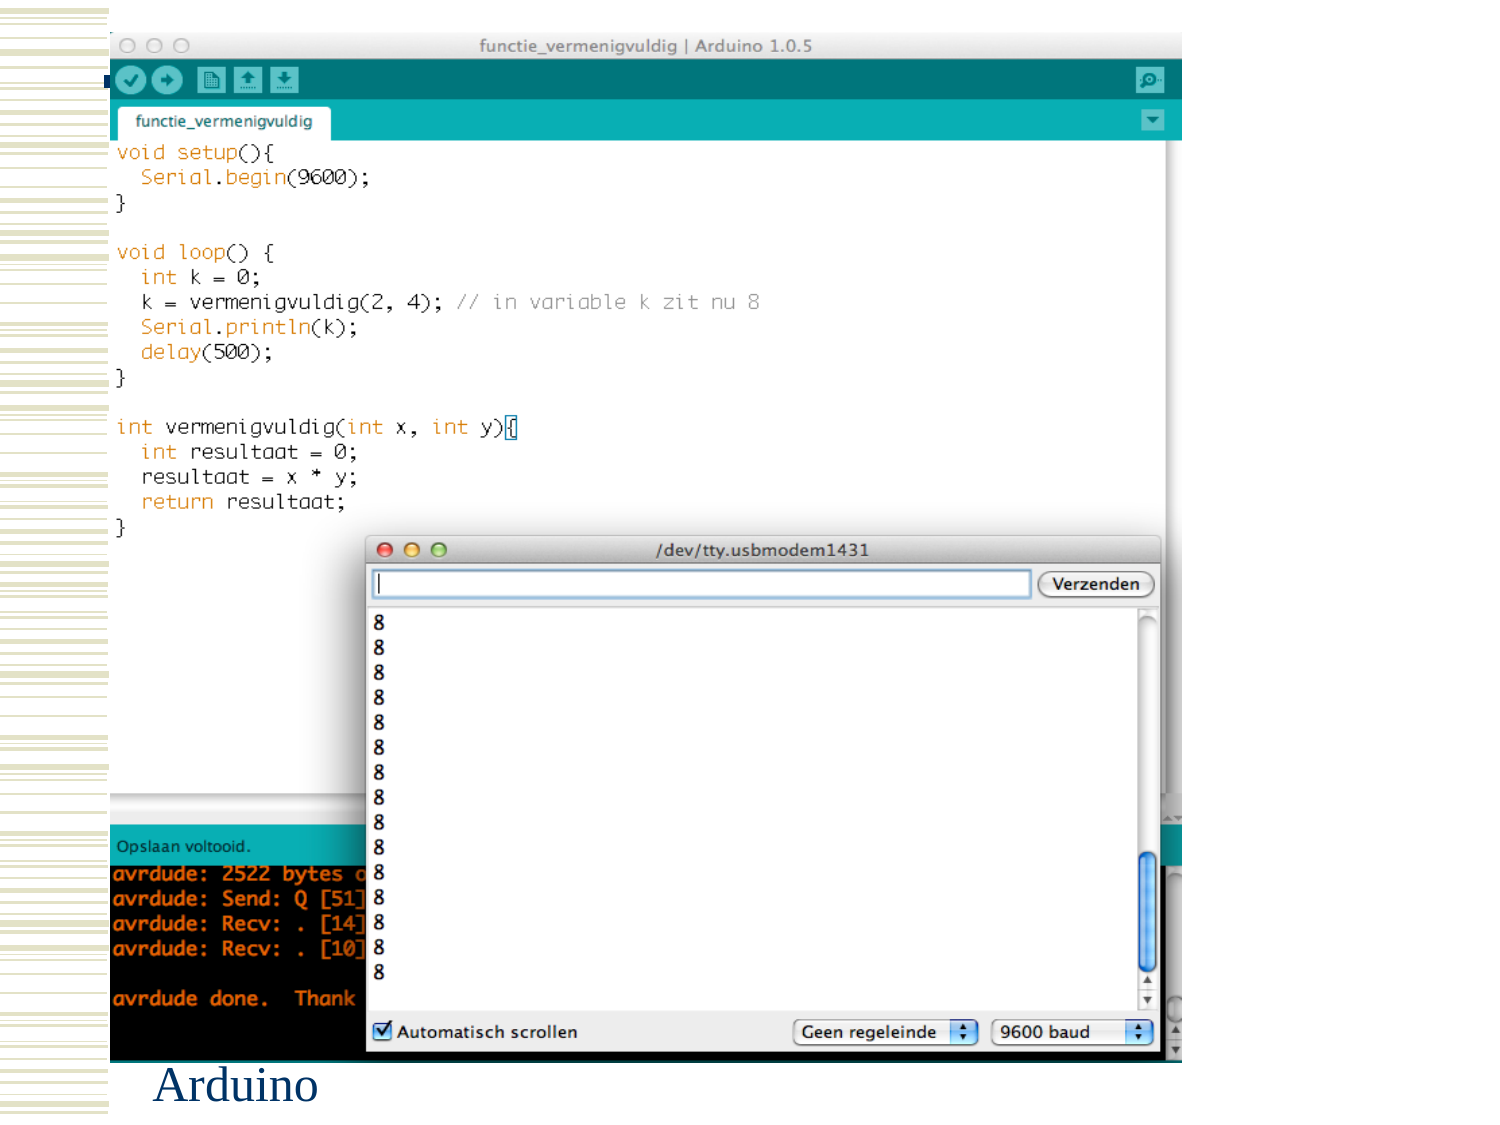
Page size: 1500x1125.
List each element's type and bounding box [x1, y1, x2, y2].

picture [110, 32, 1182, 1063]
